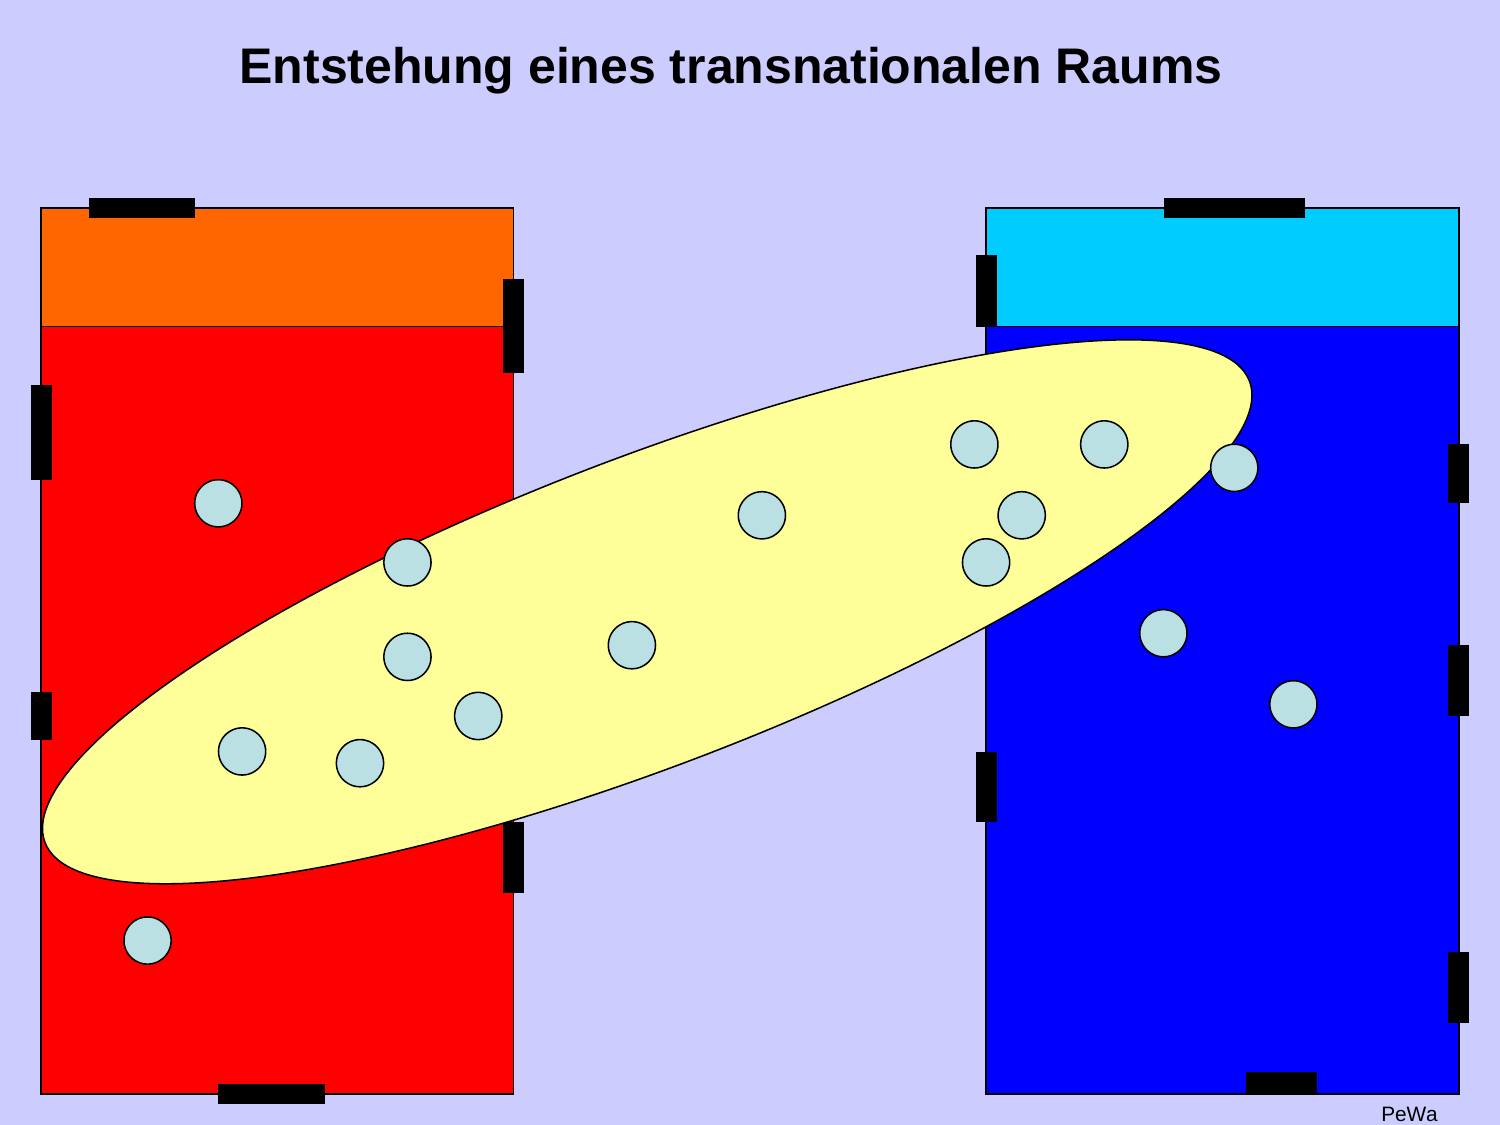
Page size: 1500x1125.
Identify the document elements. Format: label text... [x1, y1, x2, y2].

text_box [41, 208, 1459, 1094]
text_box PeWa [1366, 1095, 1500, 1125]
text_box Entstehung eines transnationalen Raums [112, 30, 1365, 103]
